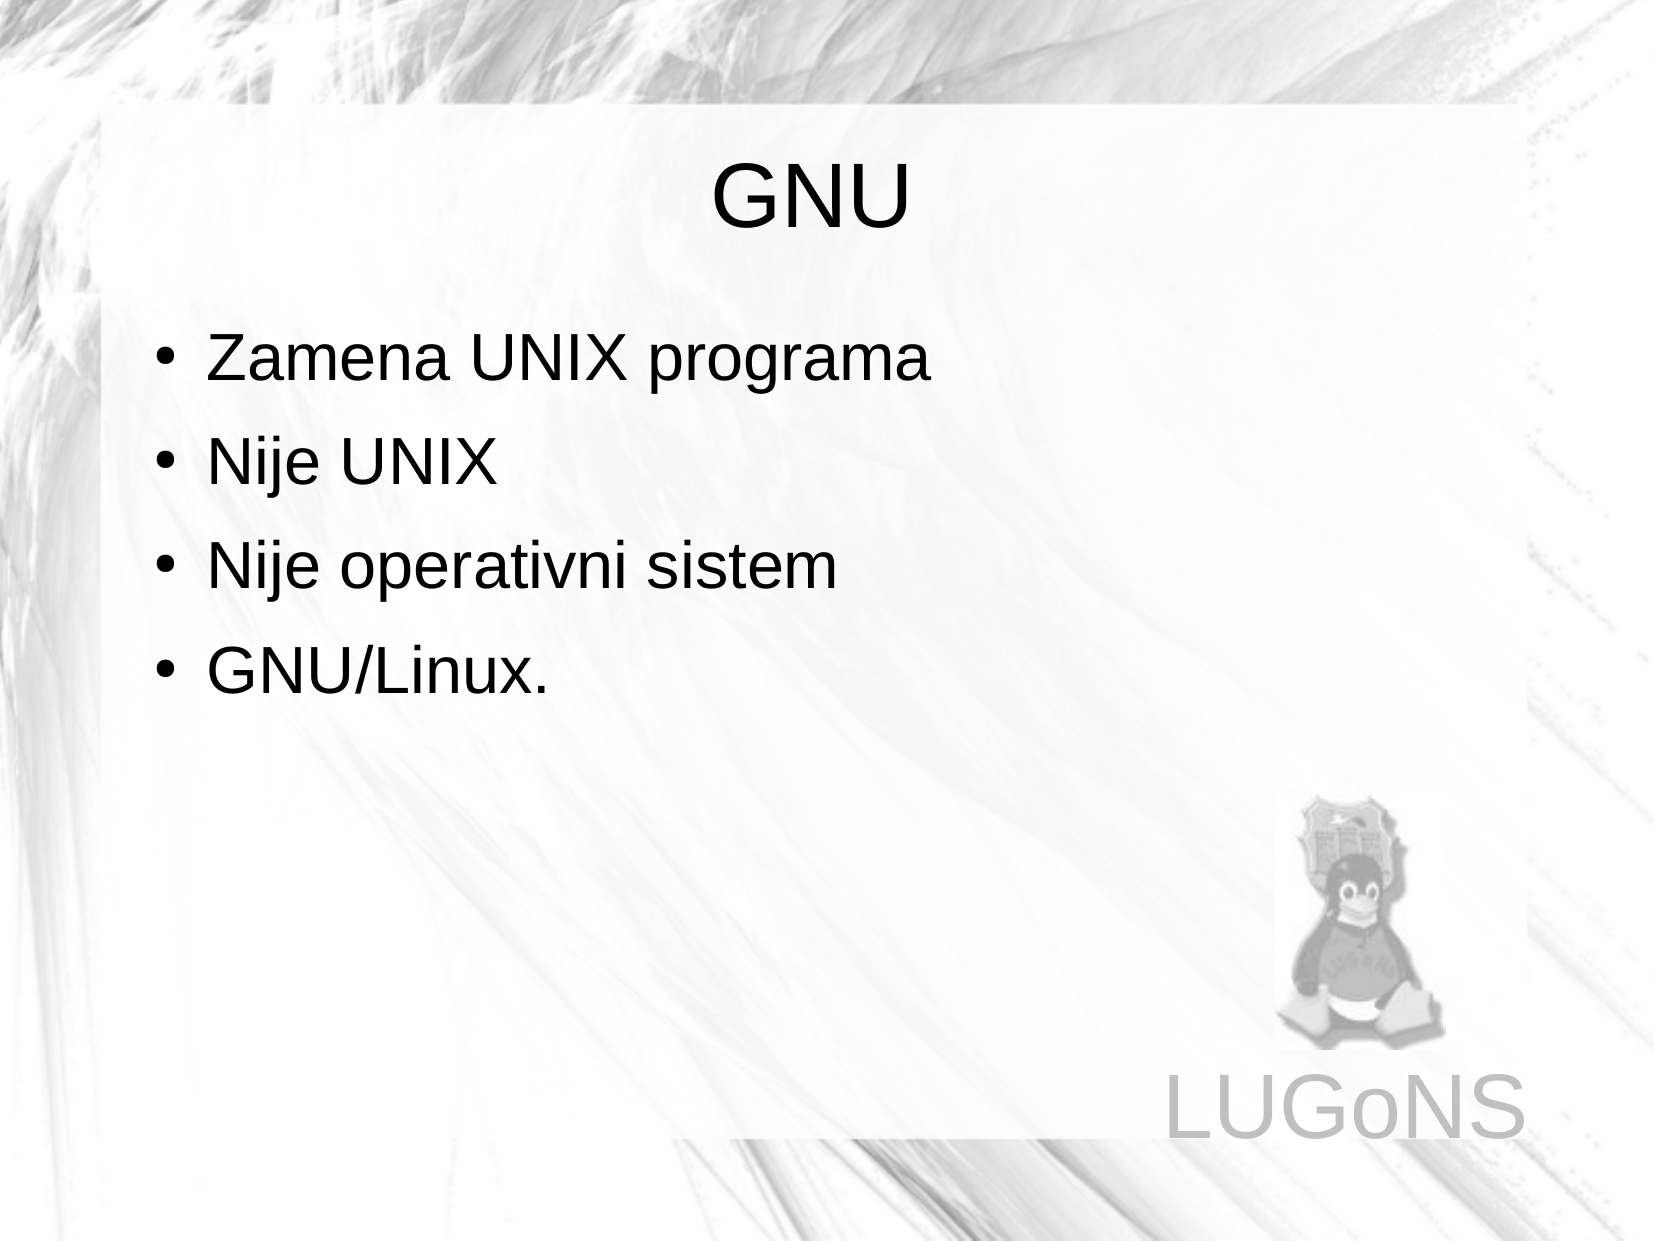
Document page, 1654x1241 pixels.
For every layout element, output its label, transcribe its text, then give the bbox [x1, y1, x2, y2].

title LUGoNS [1162, 1050, 1538, 1163]
picture [0, 0, 1654, 1241]
title GNU [118, 119, 1506, 273]
list Zamena UNIX programa Nije UNIX Nije operativni sistem GNU/Linux. [118, 319, 1571, 1124]
